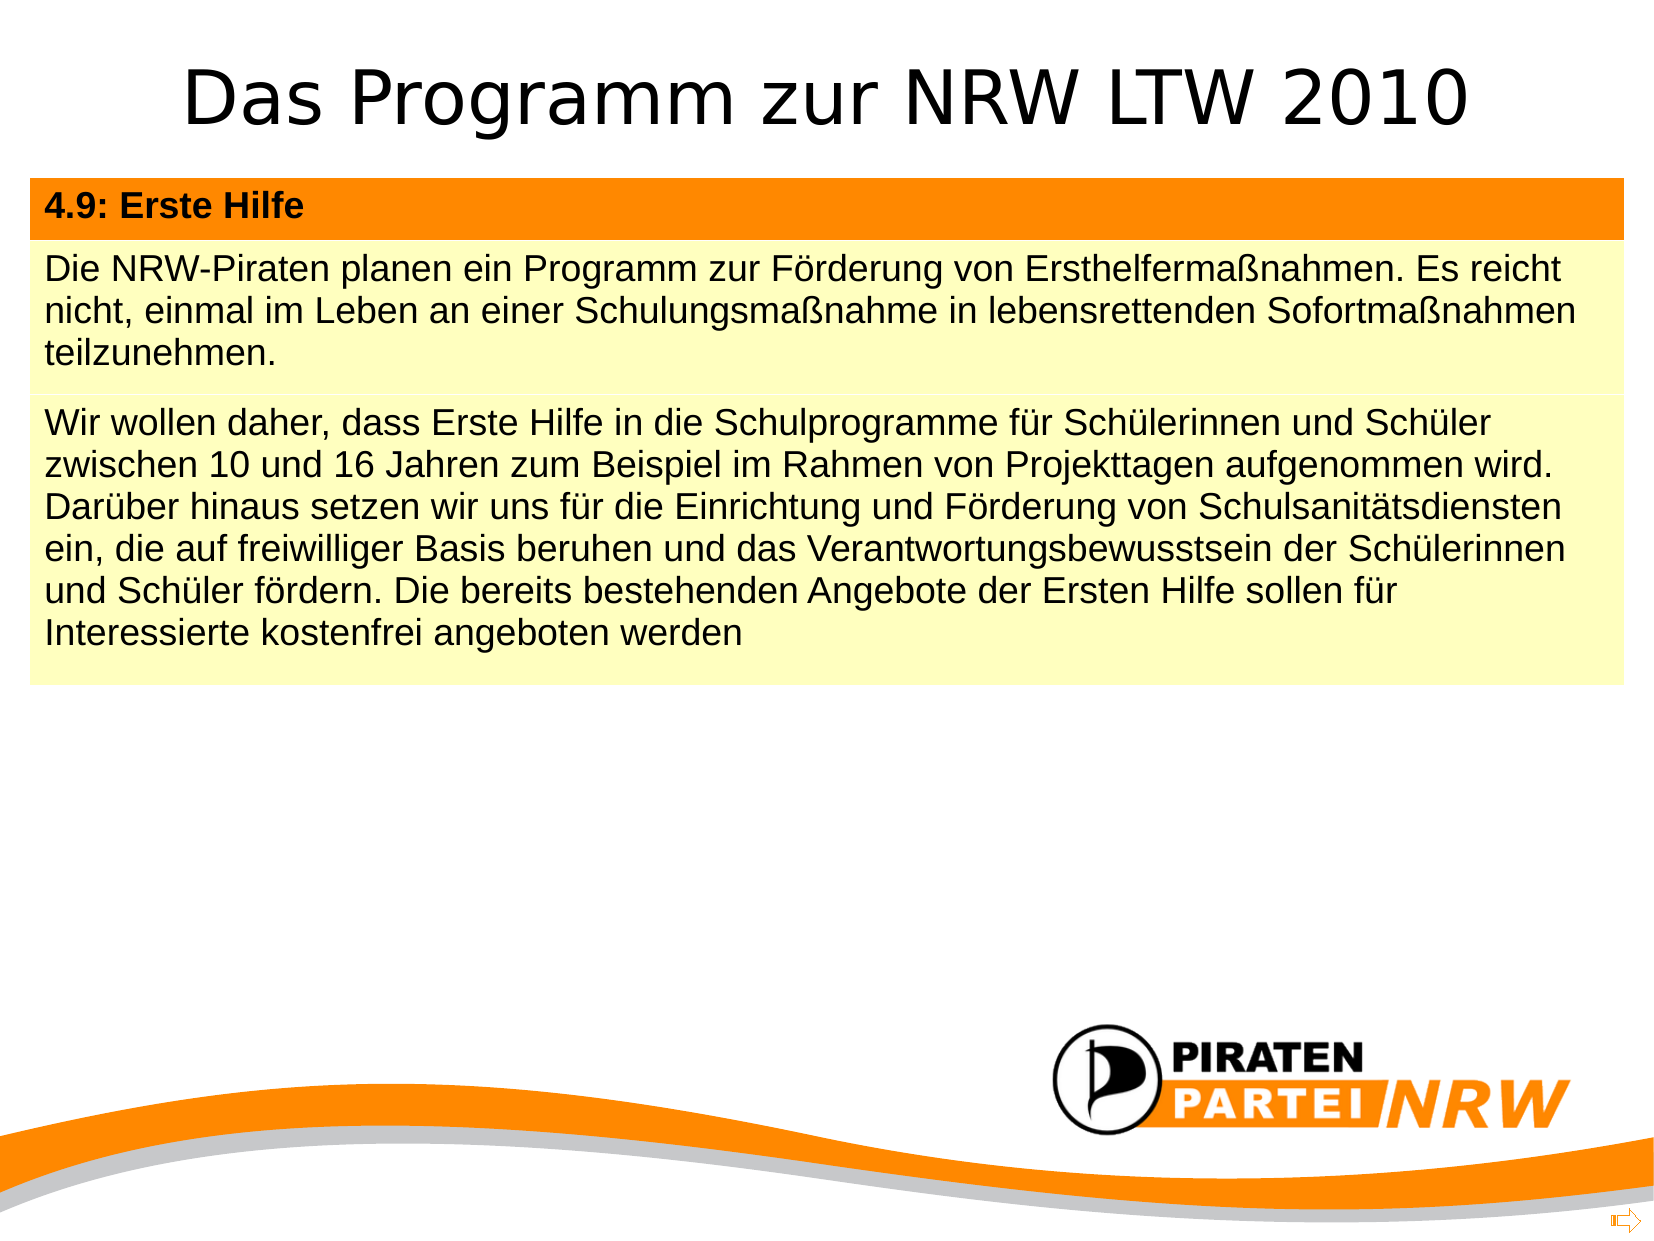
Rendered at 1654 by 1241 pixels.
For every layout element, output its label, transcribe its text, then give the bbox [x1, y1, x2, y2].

table_header 4.9: Erste Hilfe [30, 178, 1624, 240]
table_cell Wir wollen daher, dass Erste Hilfe in die Schulprogramme für Schülerinnen und Schüler zwischen 10 und 16 Jahren zum Beispiel im Rahmen von Projekttagen aufgenommen wird. Darüber hinaus setzen wir uns für die Einrichtung und Förderung von Schulsanitätsdiensten ein, die auf freiwilliger Basis beruhen und das Verantwortungsbewusstsein der Schülerinnen und Schüler fördern. Die bereits bestehenden Angebote der Ersten Hilfe sollen für Interessierte kostenfrei angeboten werden [30, 395, 1624, 685]
table_cell Die NRW-Piraten planen ein Programm zur Förderung von Ersthelfermaßnahmen. Es reicht nicht, einmal im Leben an einer Schulungsmaßnahme in lebensrettenden Sofortmaßnahmen teilzunehmen. [30, 241, 1624, 394]
picture [1045, 1021, 1579, 1140]
title Das Programm zur NRW LTW 2010 [82, 54, 1571, 143]
